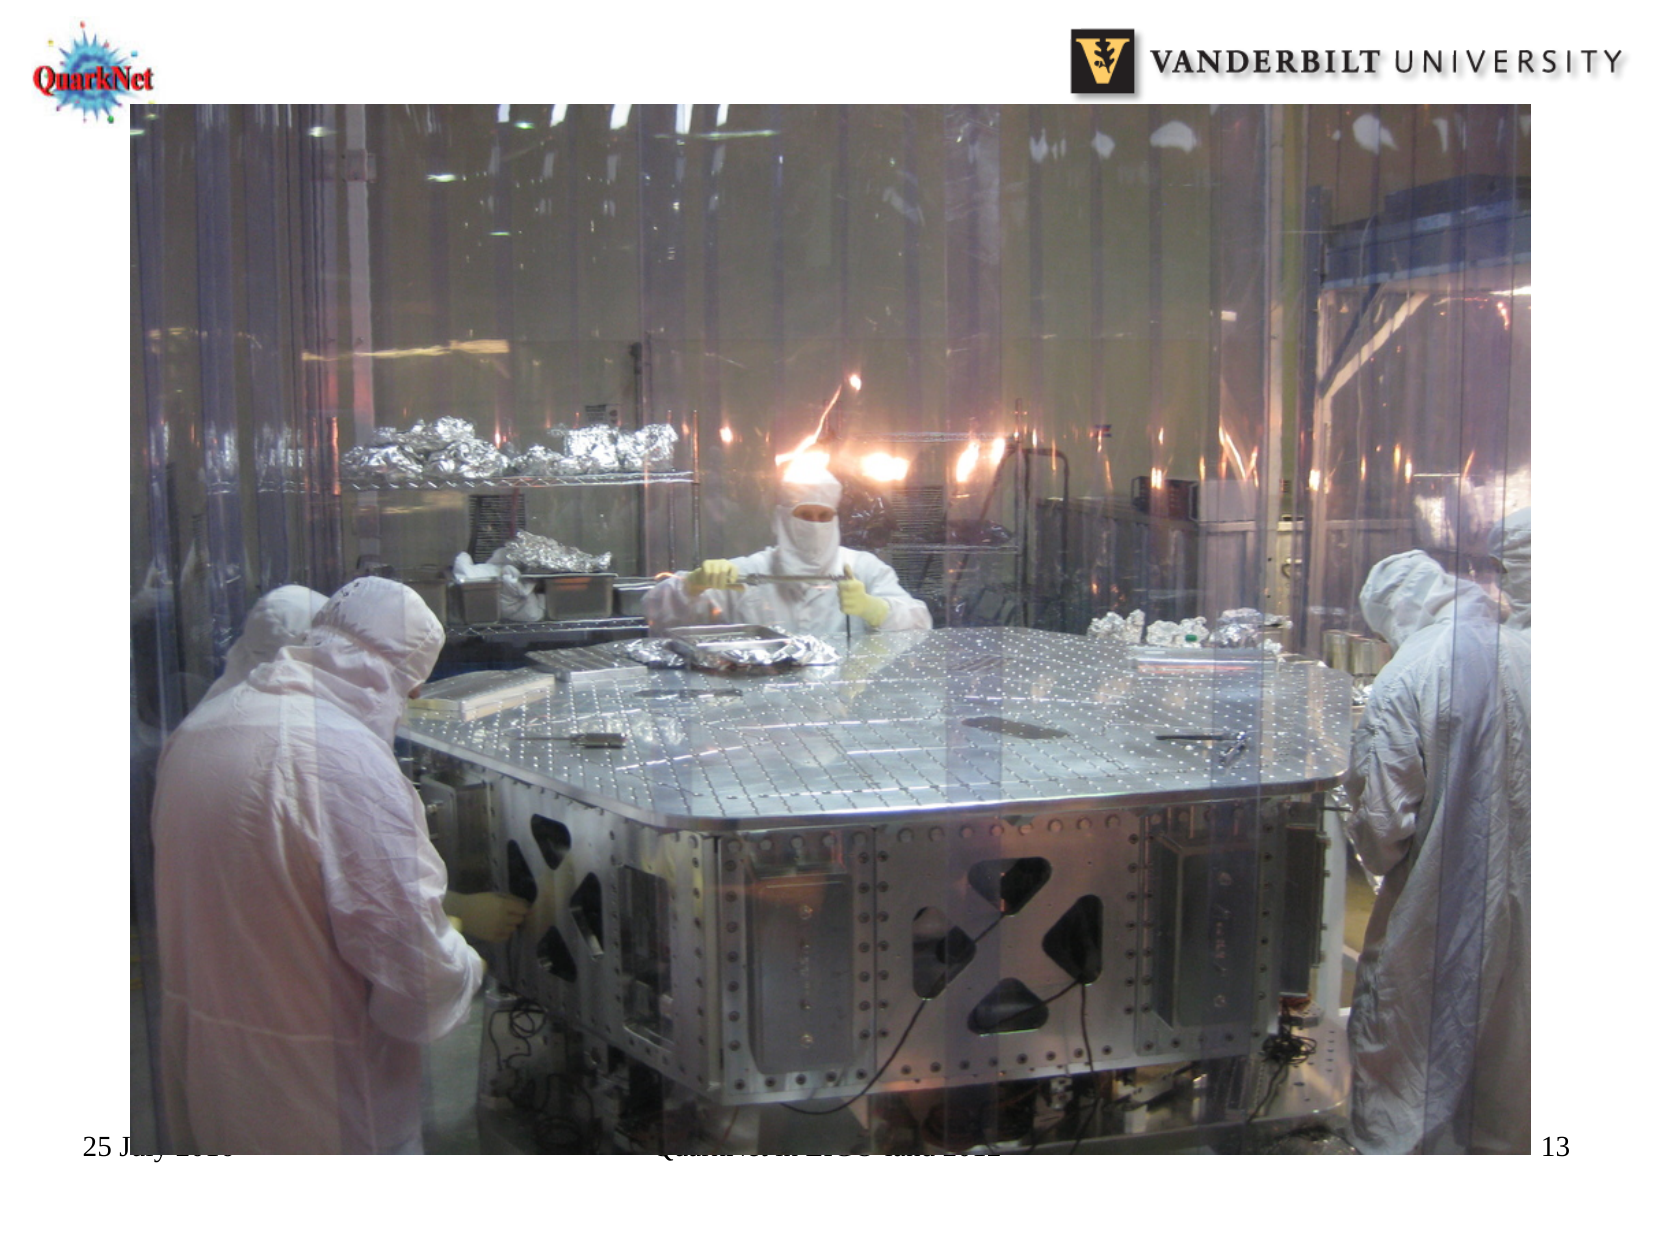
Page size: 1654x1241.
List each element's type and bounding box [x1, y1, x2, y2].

picture [19, 16, 1637, 1156]
